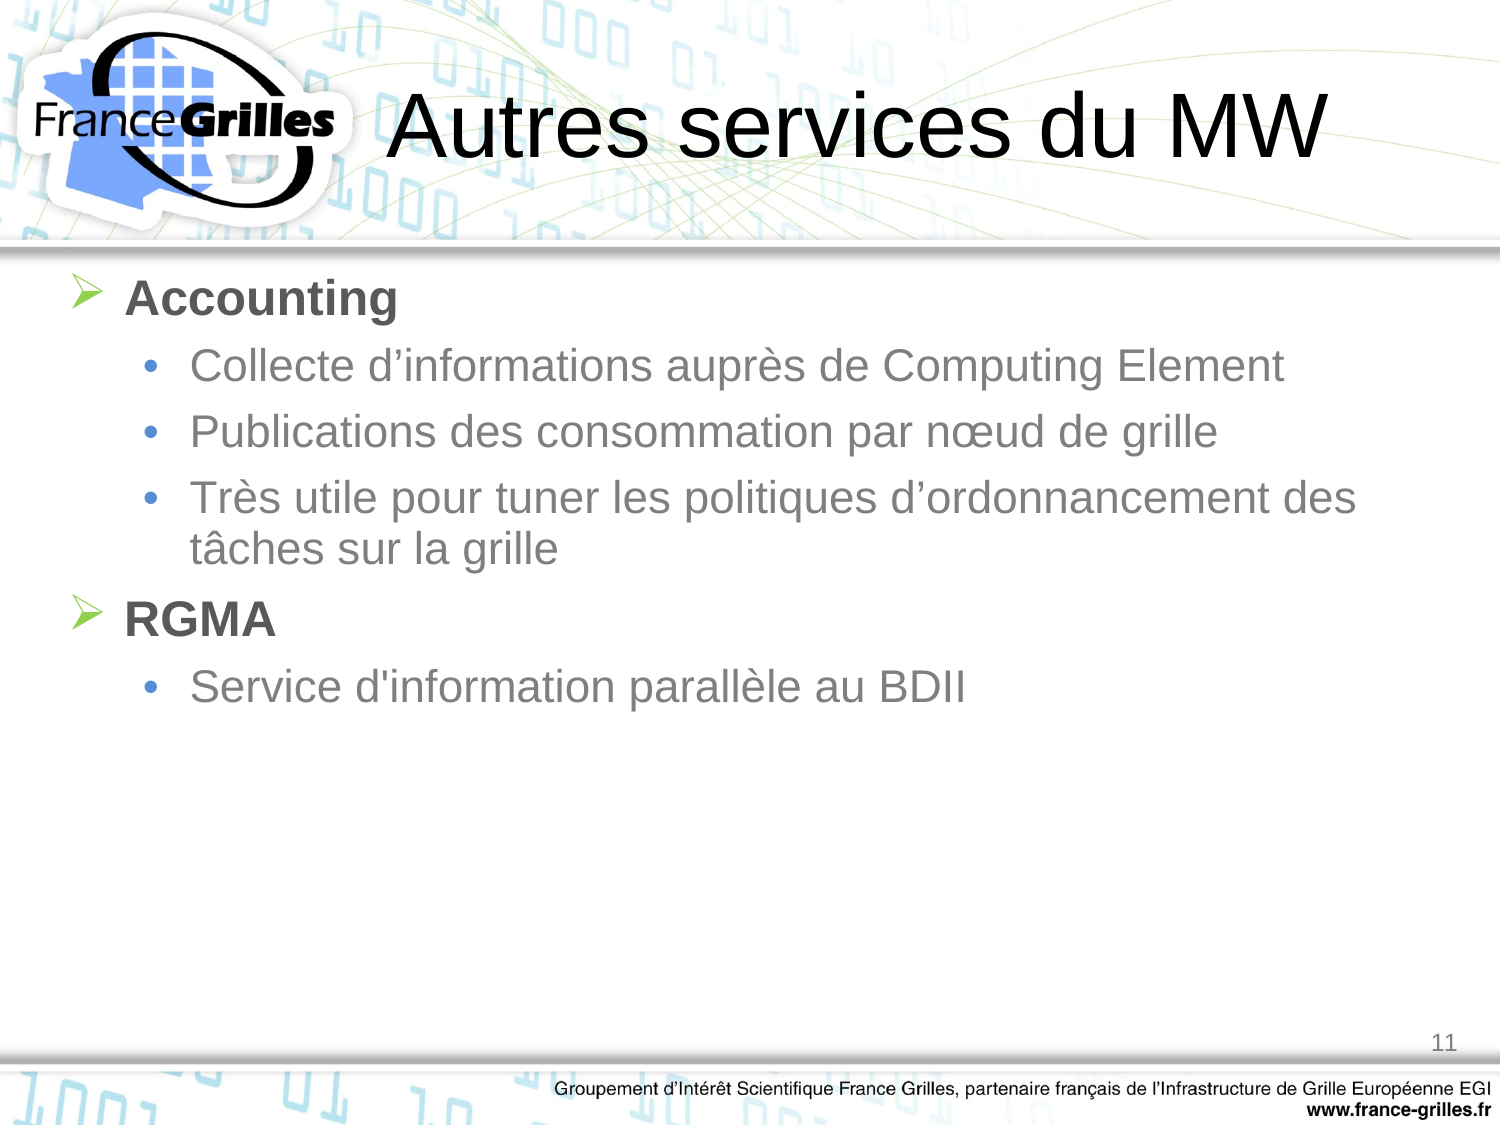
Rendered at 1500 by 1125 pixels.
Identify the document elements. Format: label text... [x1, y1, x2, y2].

title Autres services du MW [372, 7, 1459, 244]
picture [0, 0, 1500, 1125]
list Accounting Collecte d’informations auprès de Computing Element Publications des consommation par nœud de grille Très utile pour tuner les politiques d’ordonnancement des tâches sur la grille RGMA Service d'information parallèle au BDII [53, 262, 1459, 1024]
